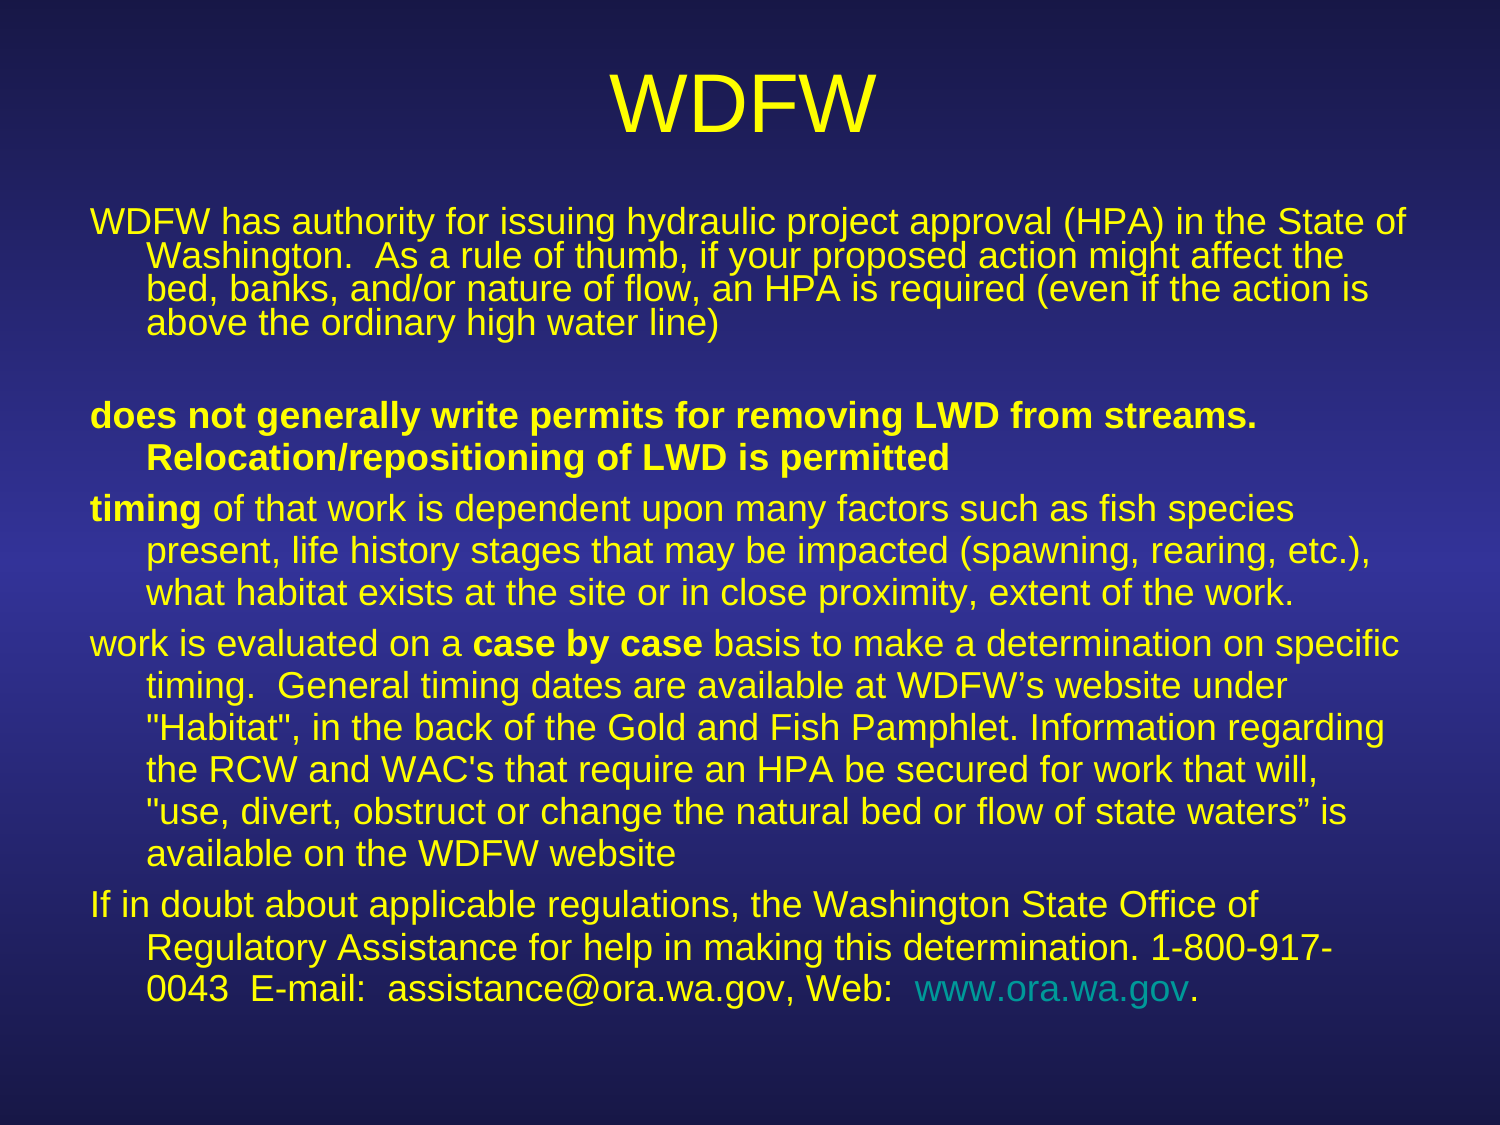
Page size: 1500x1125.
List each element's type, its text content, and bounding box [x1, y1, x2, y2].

title WDFW [512, 46, 976, 162]
list WDFW has authority for issuing hydraulic project approval (HPA) in the State of Washington. As a rule of thumb, if your proposed action might affect the bed, banks, and/or nature of flow, an HPA is required (even if the action is above the ordinary high water line) does not generally write permits for removing LWD from streams. Relocation/repositioning of LWD is permitted timing of that work is dependent upon many factors such as fish species present, life history stages that may be impacted (spawning, rearing, etc.), what habitat exists at the site or in close proximity, extent of the work. work is evaluated on a case by case basis to make a determination on specific timing. General timing dates are available at WDFW’s website under "Habitat", in the back of the Gold and Fish Pamphlet. Information regarding the RCW and WAC's that require an HPA be secured for work that will, "use, divert, obstruct or change the natural bed or flow of state waters” is available on the WDFW website If in doubt about applicable regulations, the Washington State Office of Regulatory Assistance for help in making this determination. 1-800-917-0043 E-mail: assistance@ora.wa.gov, Web: www.ora.wa.gov. [75, 200, 1426, 1118]
